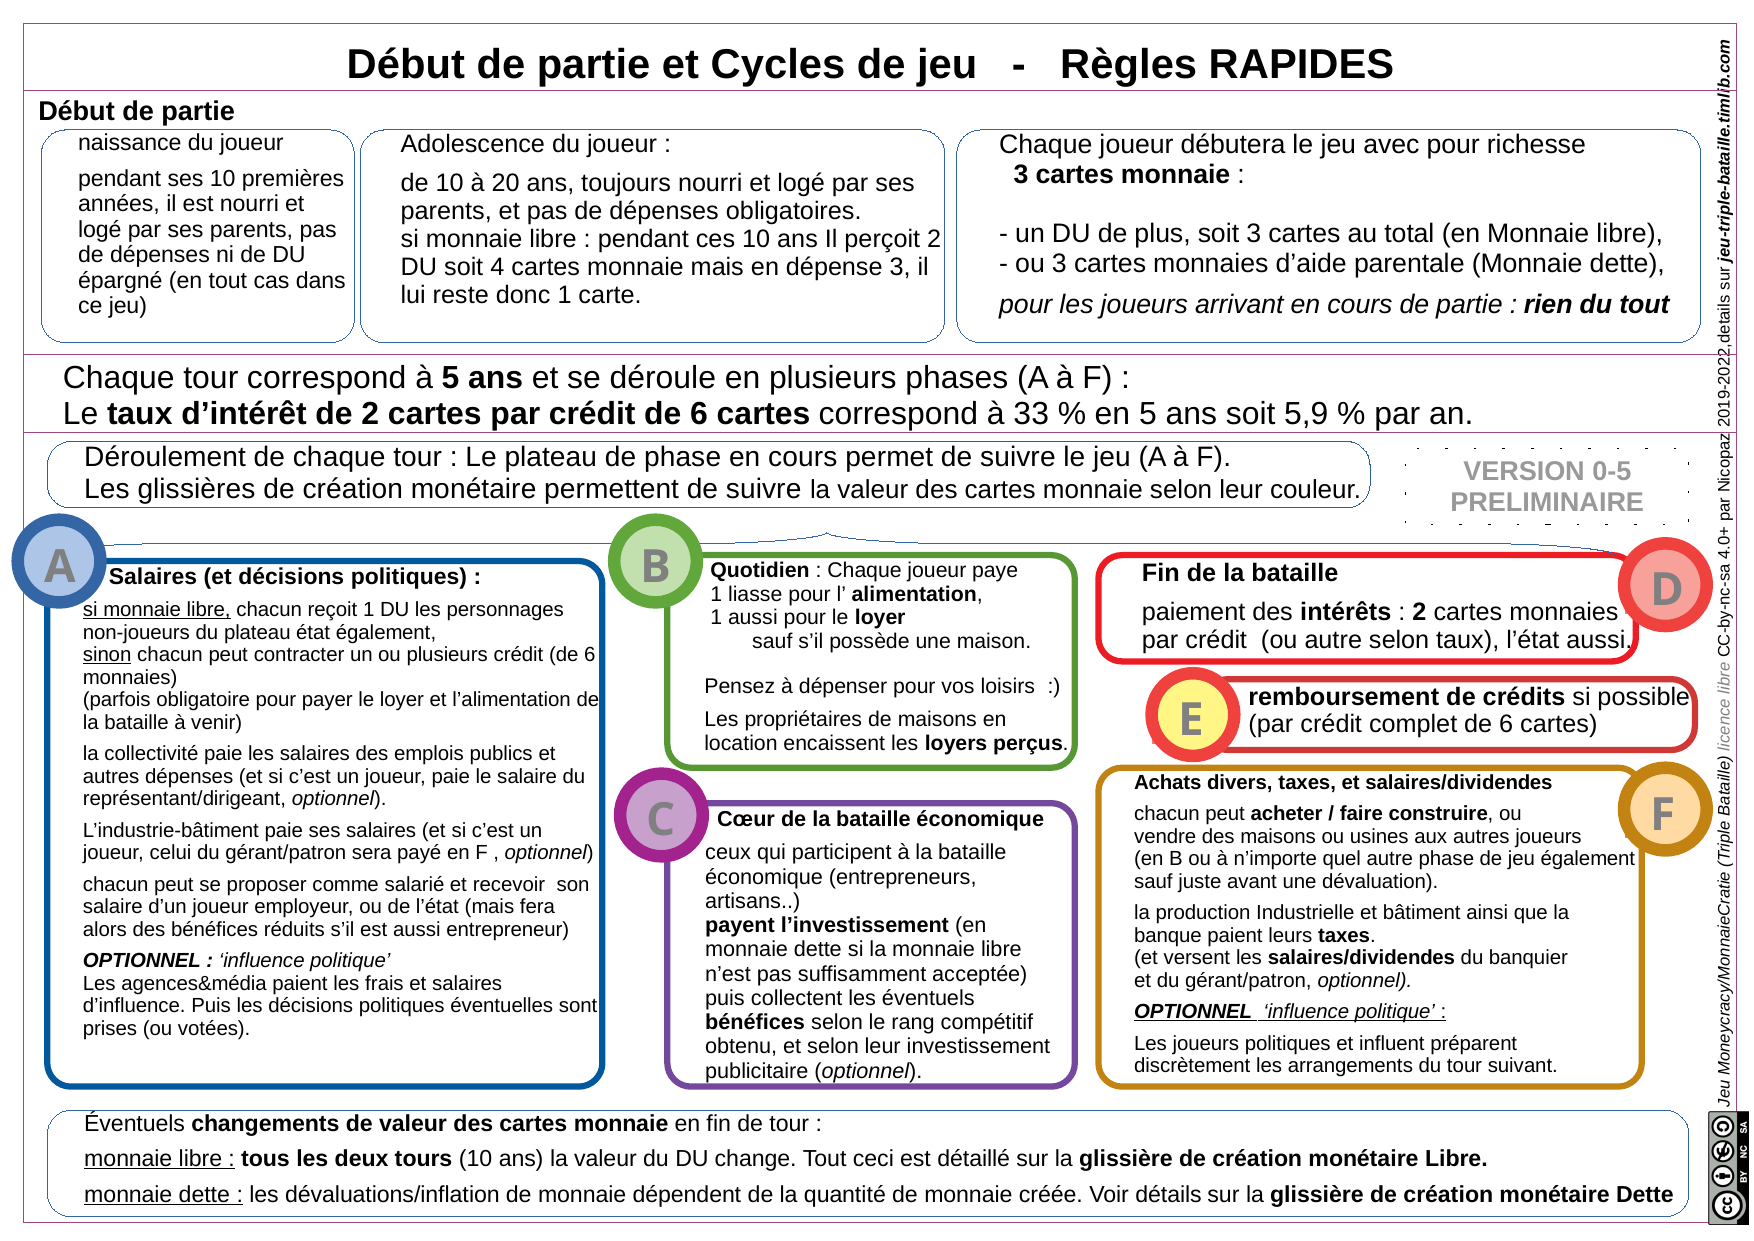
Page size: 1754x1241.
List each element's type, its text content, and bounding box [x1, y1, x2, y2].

text_box VERSION 0-5 PRELIMINAIRE [1405, 448, 1689, 525]
text_box [1227, 691, 1235, 738]
list naissance du joueur pendant ses 10 premières années, il est nourri et logé par ses parents, pas de dépenses ni de DU épargné (en tout cas dans ce jeu) [41, 134, 355, 343]
text_box D [1635, 549, 1699, 616]
list Cœur de la bataille économique ceux qui participent à la bataille économique (entrepreneurs, artisans..) payent l’investissement (en monnaie dette si la monnaie libre n’est pas suffisamment acceptée) puis collectent les éventuels bénéfices selon le rang compétitif obtenu, et selon leur investissement publicitaire (optionnel). [667, 803, 1075, 1087]
list remboursement de crédits si possible (par crédit complet de 6 cartes) [1215, 679, 1695, 751]
picture [1709, 1112, 1749, 1225]
text_box [634, 846, 689, 857]
text_box [1699, 785, 1707, 834]
text_box [635, 519, 676, 525]
text_box [1638, 616, 1693, 627]
text_box C [631, 779, 695, 846]
text_box [1171, 673, 1214, 679]
text_box [620, 787, 631, 843]
list Adolescence du joueur : de 10 à 20 ans, toujours nourri et logé par ses parents, et pas de dépenses obligatoires. si monnaie libre : pendant ces 10 ans Il perçoit 2 DU soit 4 cartes monnaie mais en dépense 3, il lui reste donc 1 carte. [360, 129, 945, 343]
text_box F [1635, 773, 1699, 840]
text_box [695, 790, 703, 840]
list Chaque tour correspond à 5 ans et se déroule en plusieurs phases (A à F) : Le taux d’intérêt de 2 cartes par crédit de 6 cartes correspond à 33 % en 5 ans soit 5,9 % par an. [11, 360, 1713, 433]
list Déroulement de chaque tour : Le plateau de phase en cours permet de suivre le jeu (A à F). Les glissières de création monétaire permettent de suivre la valeur des cartes monnaie selon leur couleur. [47, 441, 1371, 508]
title Début de partie et Cycles de jeu - Règles RAPIDES [414, 91, 1733, 155]
text_box [31, 592, 87, 603]
text_box [614, 533, 625, 589]
list Fin de la bataille paiement des intérêts : 2 cartes monnaies par crédit (ou autre selon taux), l’état aussi. [1098, 555, 1636, 662]
title Début de partie et Cycles de jeu - Règles RAPIDES [24, 24, 1733, 90]
list Achats divers, taxes, et salaires/dividendes chacun peut acheter / faire construire, ou vendre des maisons ou usines aux autres joueurs (en B ou à n’importe quel autre phase de jeu également sauf juste avant une dévaluation). la production Industrielle et bâtiment ainsi que la banque paient leurs taxes. (et versent les salaires/dividendes du banquier et du gérant/patron, optionnel). OPTIONNEL ‘influence politique’ : Les joueurs politiques et influent préparent discrètement les arrangements du tour suivant. [1098, 767, 1642, 1087]
text_box [93, 537, 101, 585]
text_box [1644, 543, 1687, 549]
title Début de partie et Cycles de jeu - Règles RAPIDES [20, 19, 1733, 155]
text_box [1166, 746, 1220, 756]
list Quotidien : Chaque joueur paye 1 liasse pour l’ alimentation, 1 aussi pour le loyer sauf s’il possède une maison. Pensez à dépenser pour vos loisirs :) Les propriétaires de maisons en location encaissent les loyers perçus. [667, 555, 1075, 768]
text_box [641, 773, 682, 779]
text_box A [29, 525, 93, 592]
text_box [1624, 781, 1635, 838]
text_box [1638, 840, 1693, 851]
text_box [689, 536, 697, 586]
text_box B [625, 525, 689, 592]
text_box [628, 592, 683, 603]
text_box [1699, 560, 1707, 609]
list Chaque joueur débutera le jeu avec pour richesse 3 cartes monnaie : - un DU de plus, soit 3 cartes au total (en Monnaie libre), - ou 3 cartes monnaies d’aide parentale (Monnaie dette), pour les joueurs arrivant en cours de partie : rien du tout [956, 129, 1701, 343]
text_box [38, 519, 80, 525]
text_box E [1163, 679, 1227, 746]
text_box [17, 532, 29, 590]
text_box [1151, 686, 1163, 744]
list Éventuels changements de valeur des cartes monnaie en fin de tour : monnaie libre : tous les deux tours (10 ans) la valeur du DU change. Tout ceci est détaillé sur la glissière de création monétaire Libre. monnaie dette : les dévaluations/inflation de monnaie dépendent de la quantité de monnaie créée. Voir détails sur la glissière de création monétaire Dette [47, 1110, 1689, 1217]
text_box Début de partie [23, 88, 414, 134]
text_box [1645, 767, 1686, 773]
list Salaires (et décisions politiques) : si monnaie libre, chacun reçoit 1 DU les personnages non-joueurs du plateau état également, sinon chacun peut contracter un ou plusieurs crédit (de 6 monnaies) (parfois obligatoire pour payer le loyer et l’alimentation de la bataille à venir) la collectivité paie les salaires des emplois publics et autres dépenses (et si c’est un joueur, paie le salaire du représentant/dirigeant, optionnel). L’industrie-bâtiment paie ses salaires (et si c’est un joueur, celui du gérant/patron sera payé en F , optionnel) chacun peut se proposer comme salarié et recevoir son salaire d’un joueur employeur, ou de l’état (mais fera alors des bénéfices réduits s’il est aussi entrepreneur) OPTIONNEL : ‘influence politique’ Les agences&média paient les frais et salaires d’influence. Puis les décisions politiques éventuelles sont prises (ou votées). [47, 561, 603, 1087]
text_box [1624, 556, 1635, 613]
